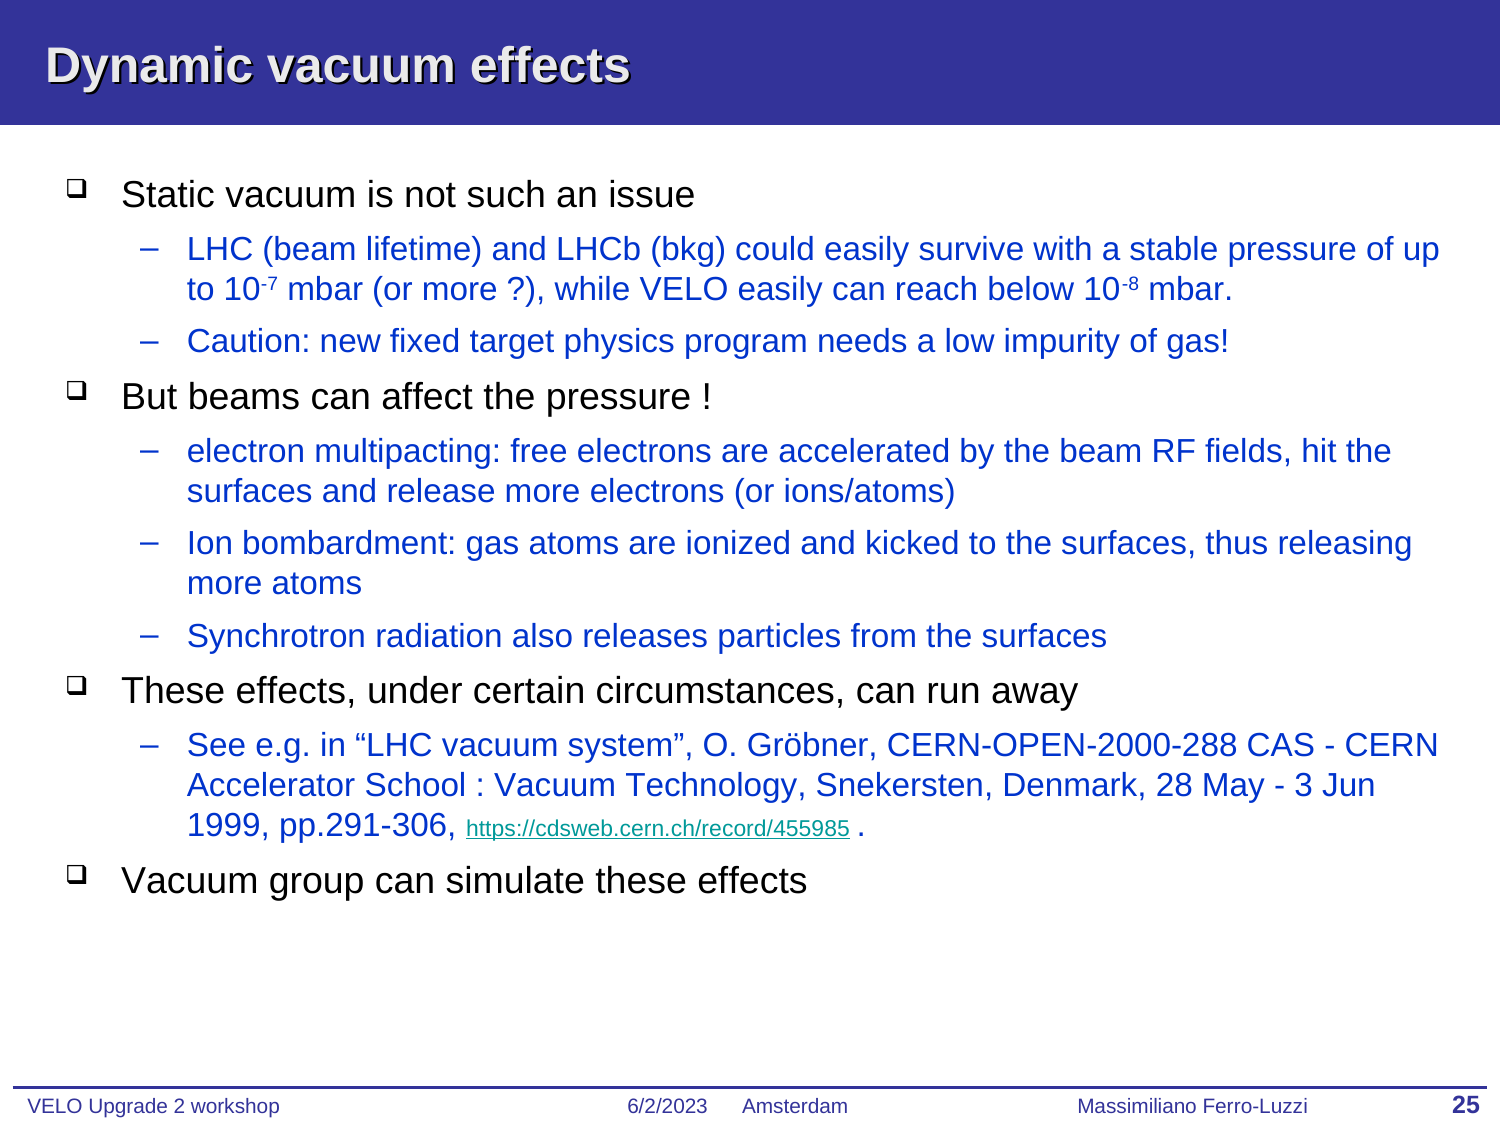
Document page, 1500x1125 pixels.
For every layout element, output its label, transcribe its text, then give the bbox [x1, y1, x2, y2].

title Dynamic vacuum effects [0, 0, 1500, 125]
list Static vacuum is not such an issue LHC (beam lifetime) and LHCb (bkg) could easily survive with a stable pressure of up to 10-7 mbar (or more ?), while VELO easily can reach below 10-8 mbar. Caution: new fixed target physics program needs a low impurity of gas! But beams can affect the pressure ! electron multipacting: free electrons are accelerated by the beam RF fields, hit the surfaces and release more electrons (or ions/atoms) Ion bombardment: gas atoms are ionized and kicked to the surfaces, thus releasing more atoms Synchrotron radiation also releases particles from the surfaces These effects, under certain circumstances, can run away See e.g. in “LHC vacuum system”, O. Gröbner, CERN-OPEN-2000-288 CAS - CERN Accelerator School : Vacuum Technology, Snekersten, Denmark, 28 May - 3 Jun 1999, pp.291-306, https://cdsweb.cern.ch/record/455985 . Vacuum group can simulate these effects [50, 162, 1476, 1063]
